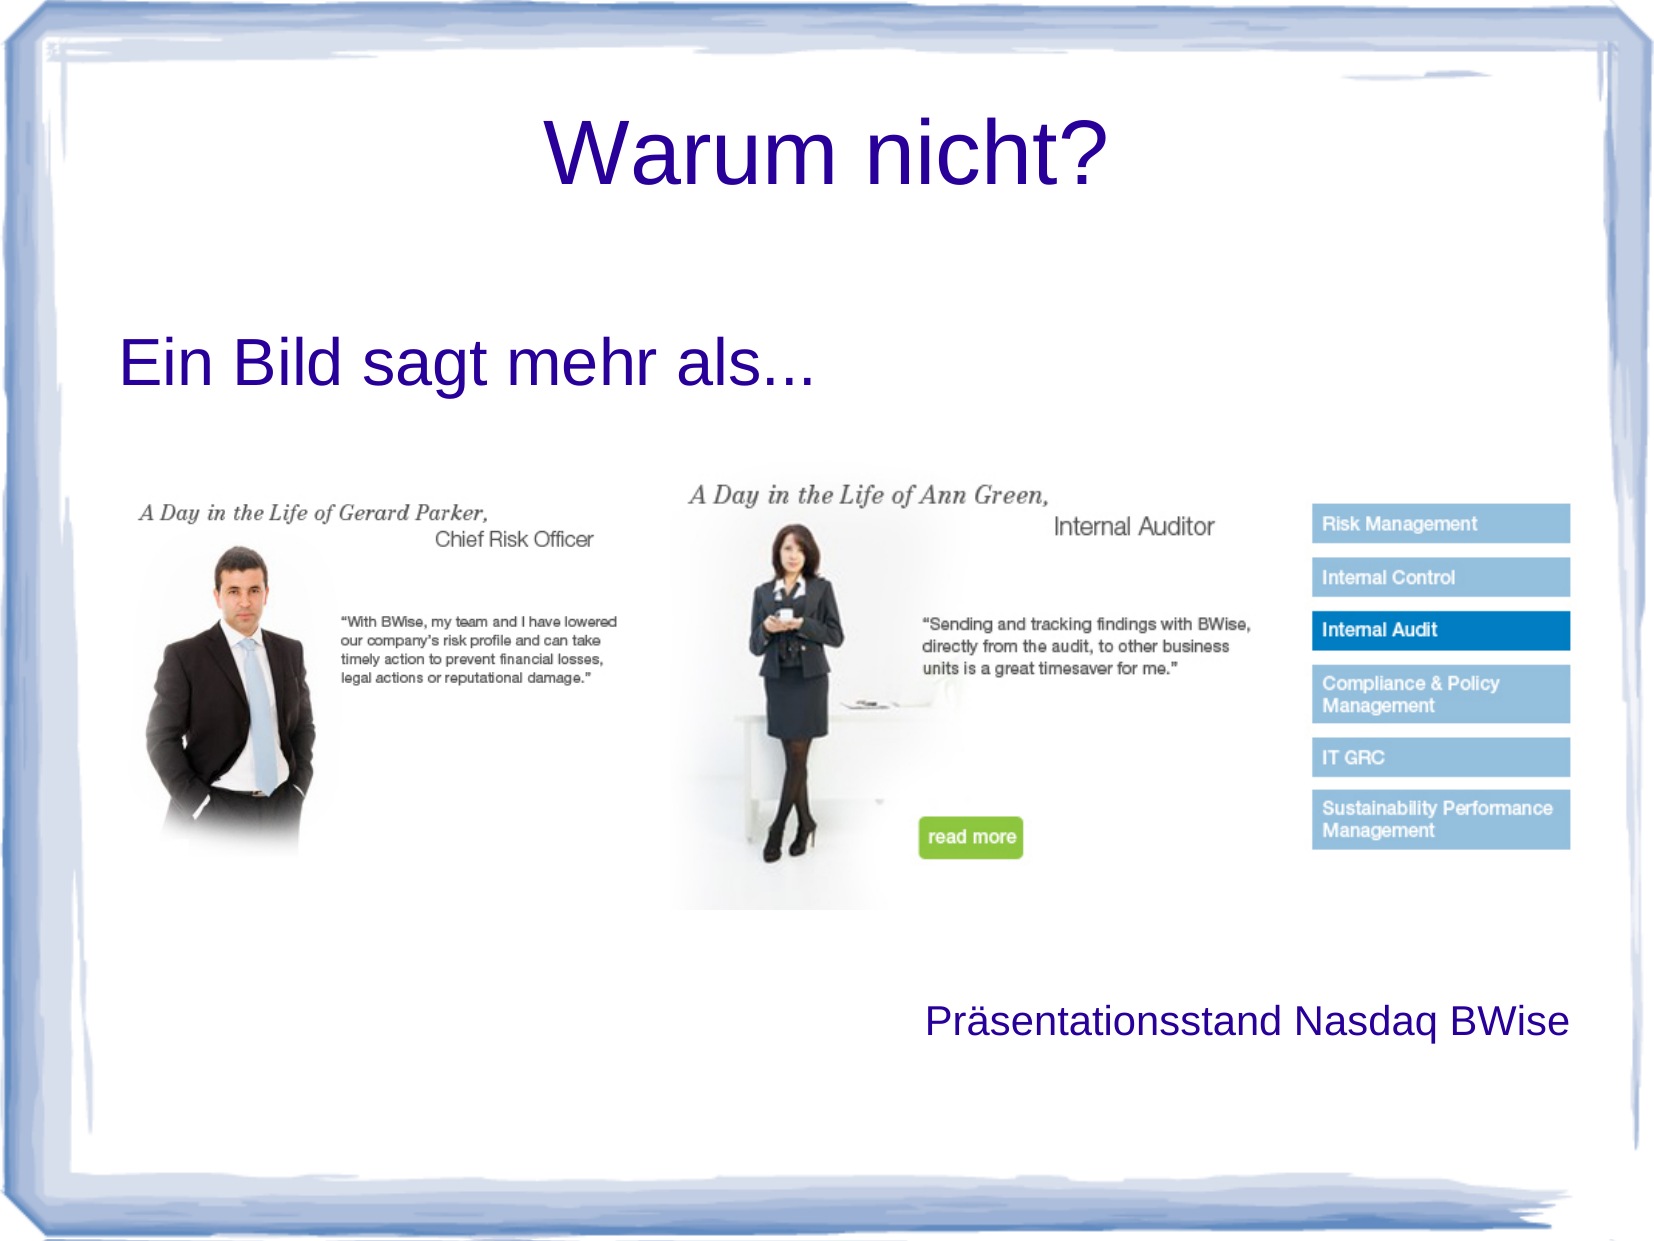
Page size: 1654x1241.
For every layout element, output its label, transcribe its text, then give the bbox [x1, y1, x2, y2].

title Warum nicht? [82, 49, 1571, 257]
subtitle Ein Bild sagt mehr als... Präsentationsstand Nasdaq BWise [118, 324, 1571, 463]
picture [0, 0, 1654, 1241]
subtitle Ein Bild sagt mehr als... Präsentationsstand Nasdaq BWise [118, 863, 1571, 1045]
